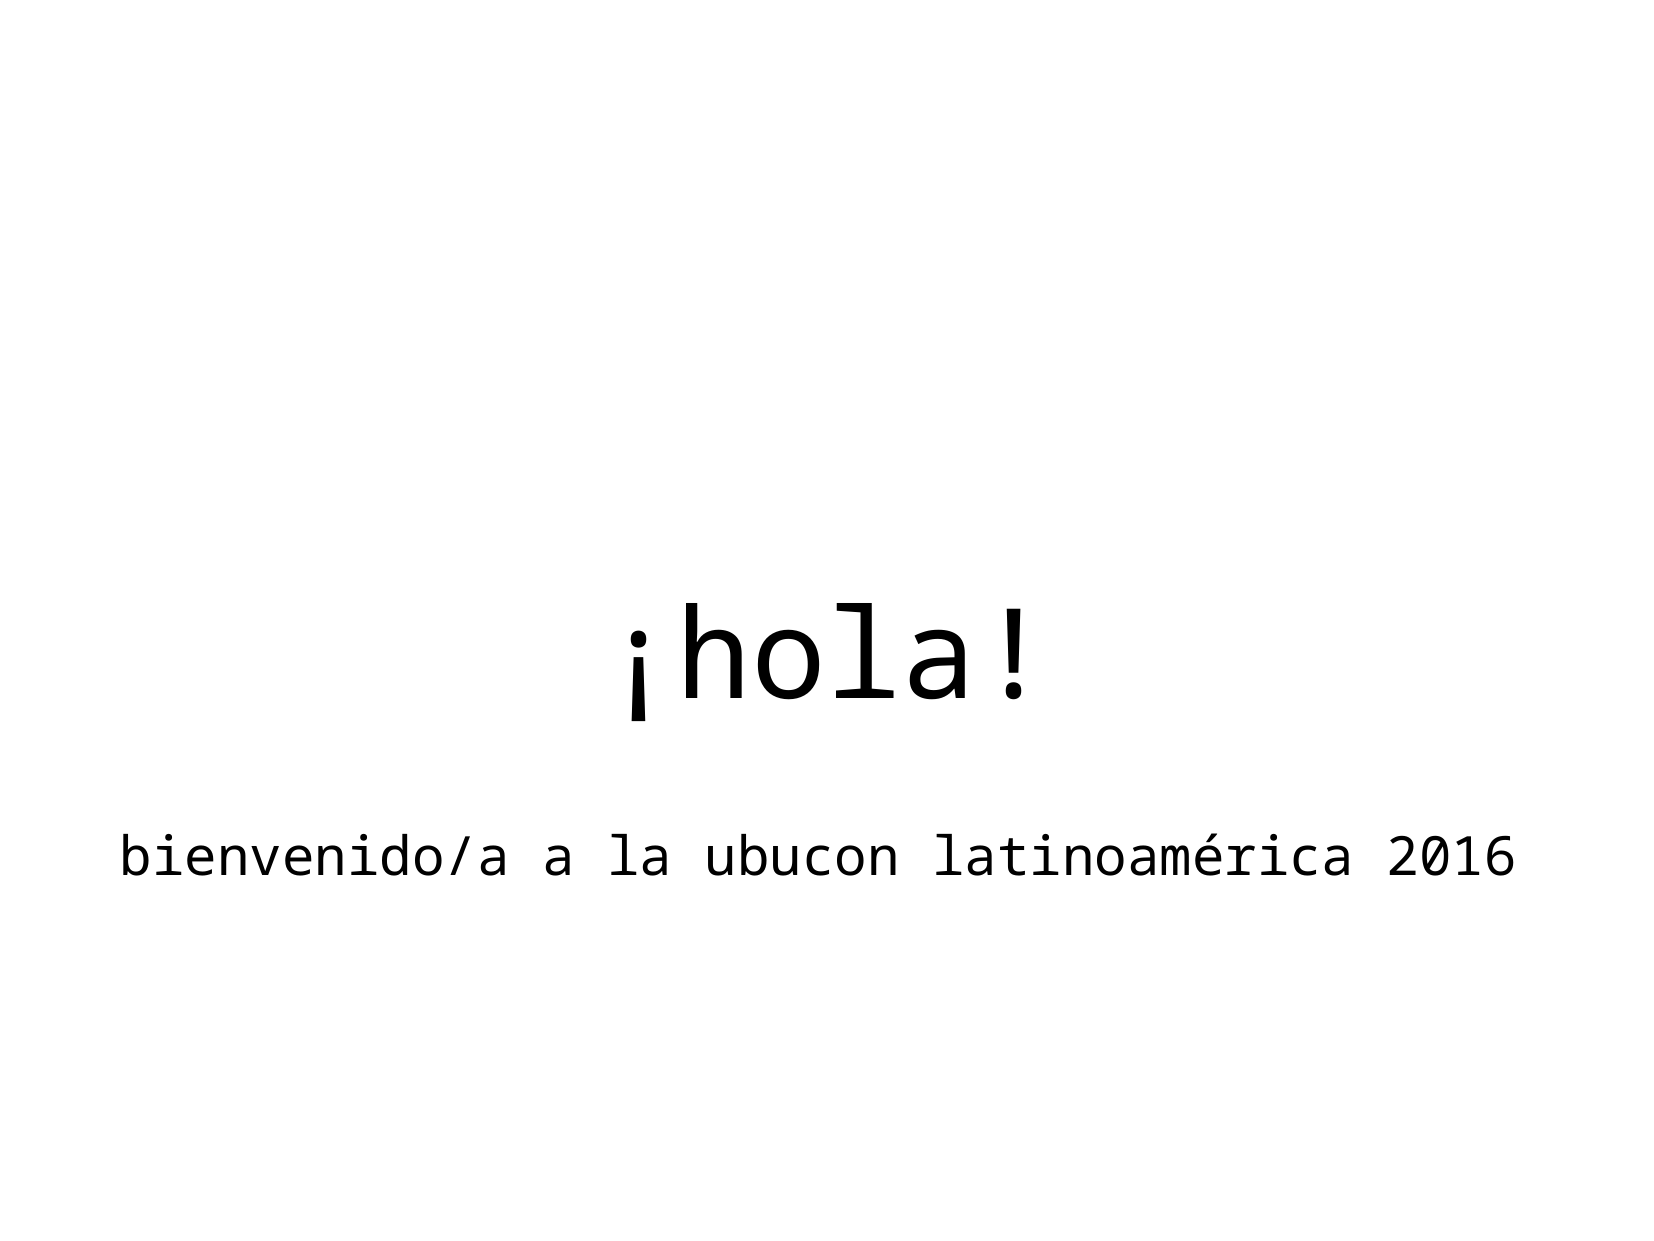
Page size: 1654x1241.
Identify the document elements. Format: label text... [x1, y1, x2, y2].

text_box bienvenido/a a la ubucon latinoamérica 2016 [105, 810, 1576, 951]
subtitle ¡hola! [82, 290, 1571, 1010]
